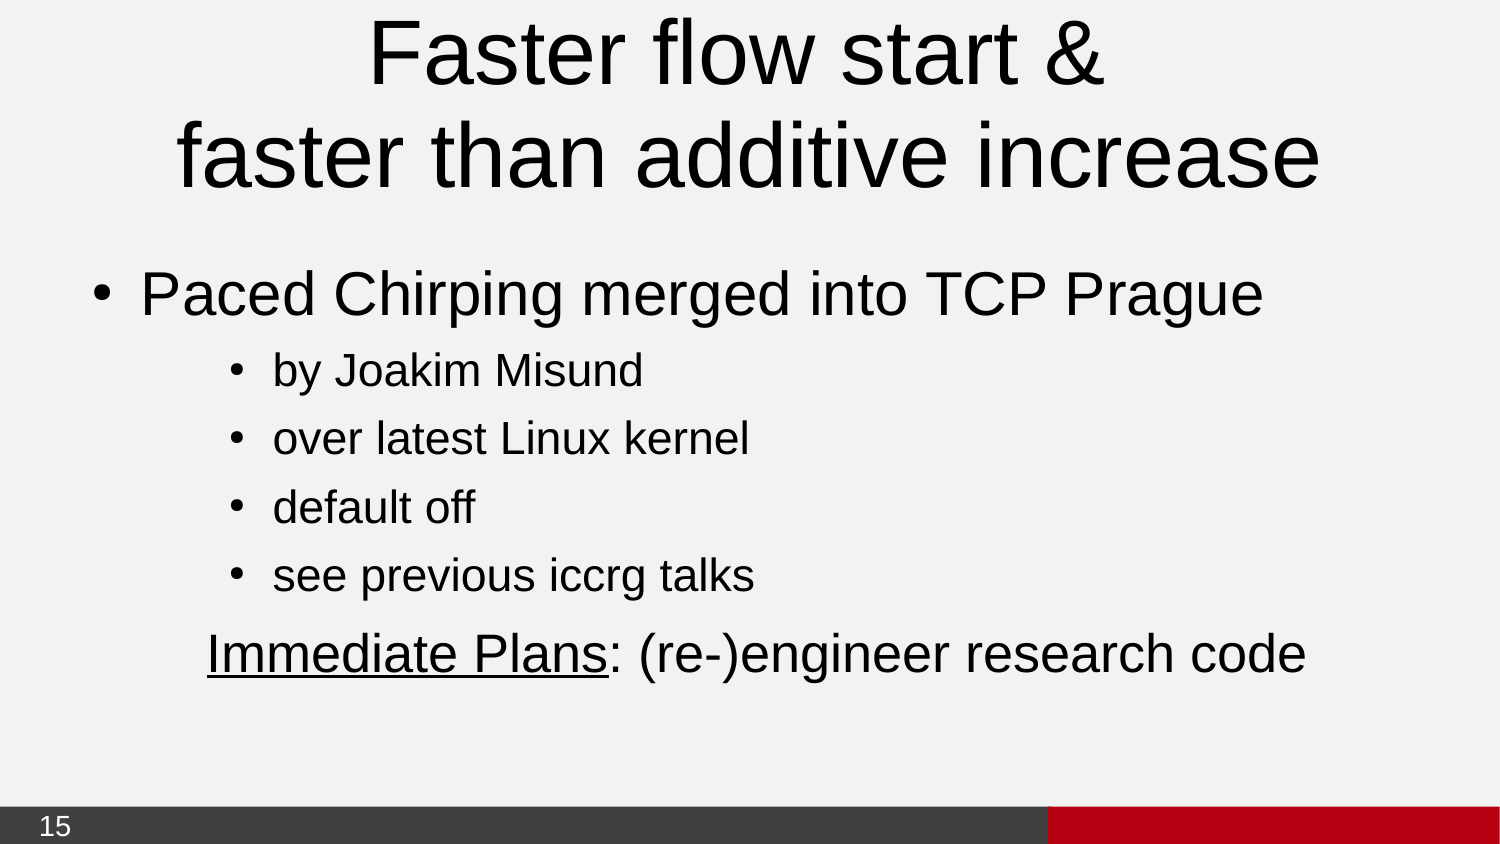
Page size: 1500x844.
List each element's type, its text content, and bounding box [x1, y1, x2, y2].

list Paced Chirping merged into TCP Prague by Joakim Misund over latest Linux kernel default off see previous iccrg talks Immediate Plans: (re-)engineer research code [75, 258, 1425, 687]
title Faster flow start & faster than additive increase [75, 1, 1425, 207]
